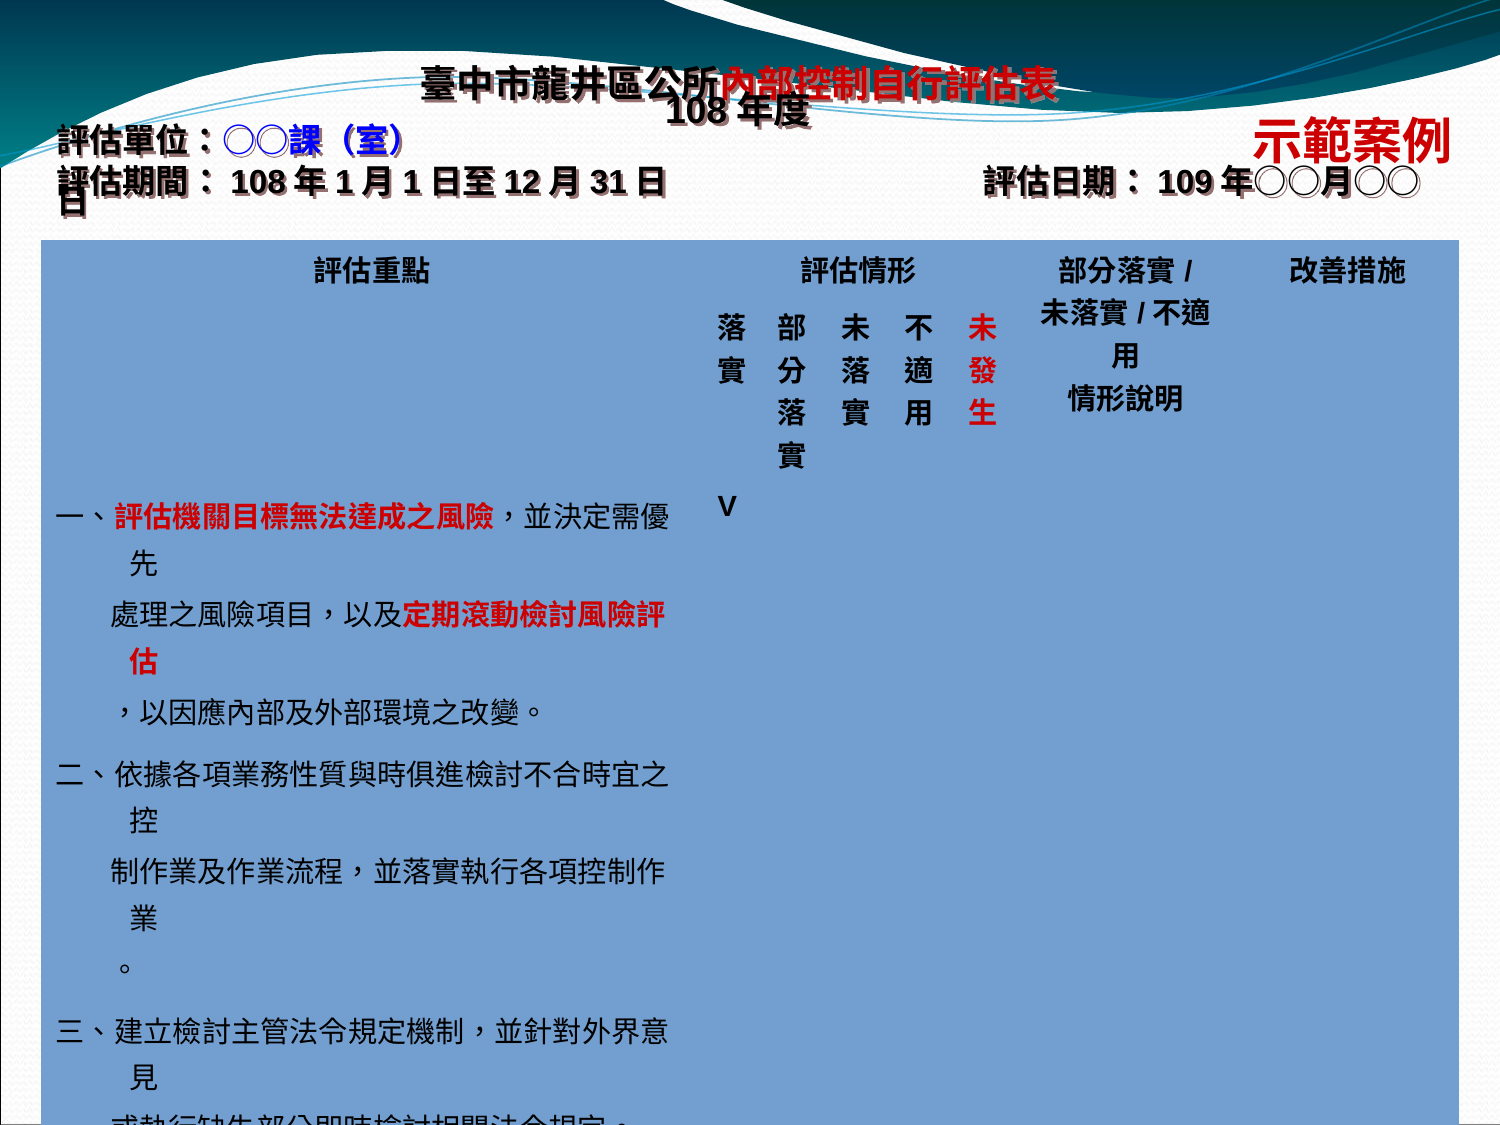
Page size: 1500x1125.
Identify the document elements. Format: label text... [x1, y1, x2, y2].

table_cell 部分 落實 [761, 297, 824, 482]
table_cell [824, 996, 888, 1125]
table_cell [761, 482, 824, 739]
table_cell [888, 739, 951, 996]
table_cell [1237, 996, 1459, 1125]
table_cell 一、評估機關目標無法達成之風險，並決定需優先 處理之風險項目，以及定期滾動檢討風險評估 ，以因應內部及外部環境之改變。 [41, 482, 703, 739]
table_cell [1015, 996, 1237, 1125]
table_cell 未落實 [824, 297, 888, 482]
table_header 評估情形 [703, 240, 1015, 297]
table_cell [888, 482, 951, 739]
text_box 臺中市龍井區公所內部控制自行評估表 108年度 評估單位：○○課（室） 評估期間：108年1月1日至12月31日 評估日期：109年○○月○○日 [41, 66, 1459, 225]
table_header 改善措施 [1237, 240, 1459, 482]
table_cell 三、建立檢討主管法令規定機制，並針對外界意見 或執行缺失部分即時檢討相關法令規定。 [41, 996, 703, 1125]
table_cell [1237, 739, 1459, 996]
table_cell [951, 482, 1015, 739]
table_cell [824, 482, 888, 739]
table_cell V [703, 482, 761, 739]
table_cell [703, 739, 761, 996]
table_cell [951, 996, 1015, 1125]
table_cell 未發生 [951, 297, 1015, 482]
table_cell [1237, 482, 1459, 739]
table_header 部分落實/ 未落實/不適用 情形說明 [1015, 240, 1237, 482]
text_box 示範案例 [1204, 101, 1500, 173]
table_cell [824, 739, 888, 996]
table_cell [951, 739, 1015, 996]
table_cell [761, 996, 824, 1125]
table_cell 二、依據各項業務性質與時俱進檢討不合時宜之控 制作業及作業流程，並落實執行各項控制作業 。 [41, 739, 703, 996]
table_cell 落 實 [703, 297, 761, 482]
table_cell [1015, 482, 1237, 739]
table_cell [888, 996, 951, 1125]
table_cell [1015, 739, 1237, 996]
table_cell 不適用 [888, 297, 951, 482]
table_header 評估重點 [41, 240, 703, 482]
table_cell [761, 739, 824, 996]
table_cell [703, 996, 761, 1125]
